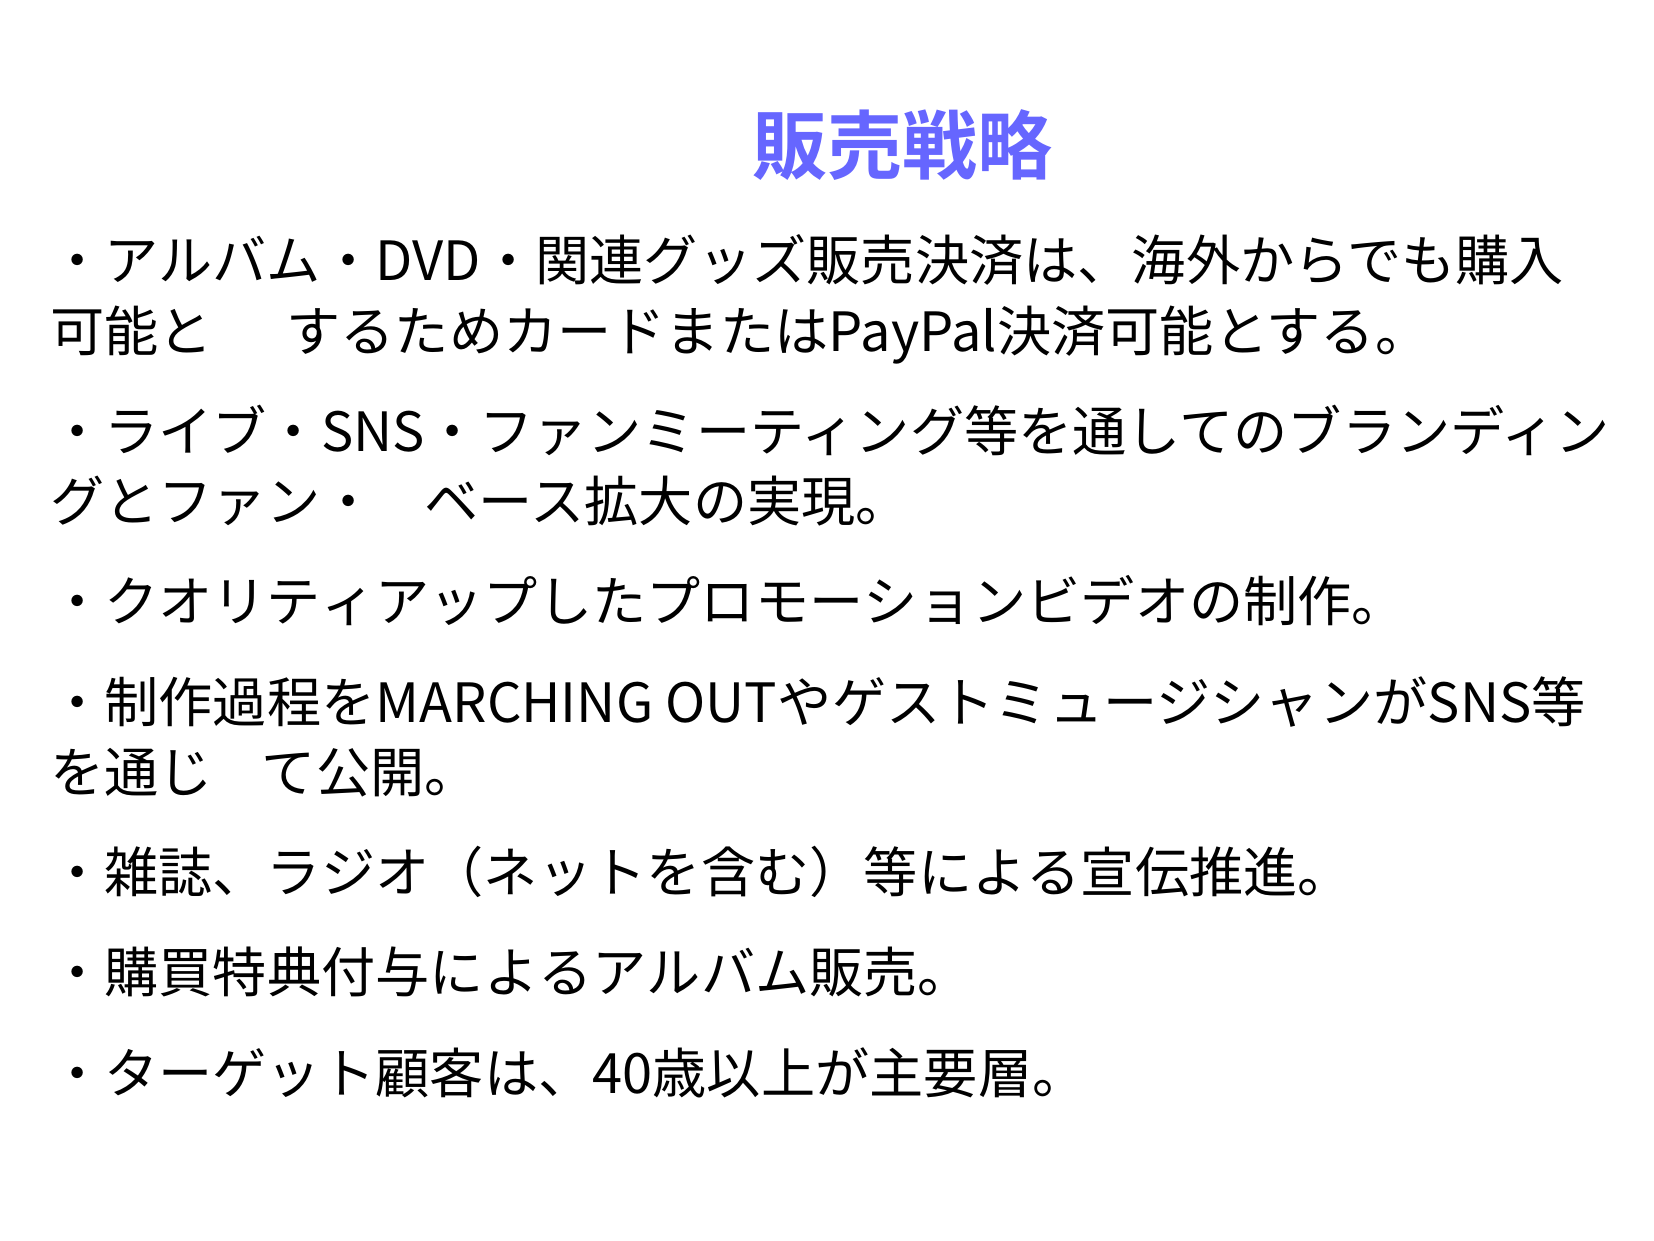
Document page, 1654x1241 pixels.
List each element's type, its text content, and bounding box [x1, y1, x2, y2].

text_box 販売戦略 [212, 87, 1146, 178]
text_box ・アルバム・DVD・関連グッズ販売決済は、海外からでも購入可能と するためカードまたはPayPal決済可能とする。 ・ライブ・SNS・ファンミーティング等を通してのブランディングとファン・ ベース拡大の実現。 ・クオリティアップしたプロモーションビデオの制作。 ・制作過程をMARCHING OUTやゲストミュージシャンがSNS等を通じ て公開。 ・雑誌、ラジオ（ネットを含む）等による宣伝推進。 ・購買特典付与によるアルバム販売。 ・ターゲット顧客は、40歳以上が主要層。 [35, 216, 1630, 1079]
